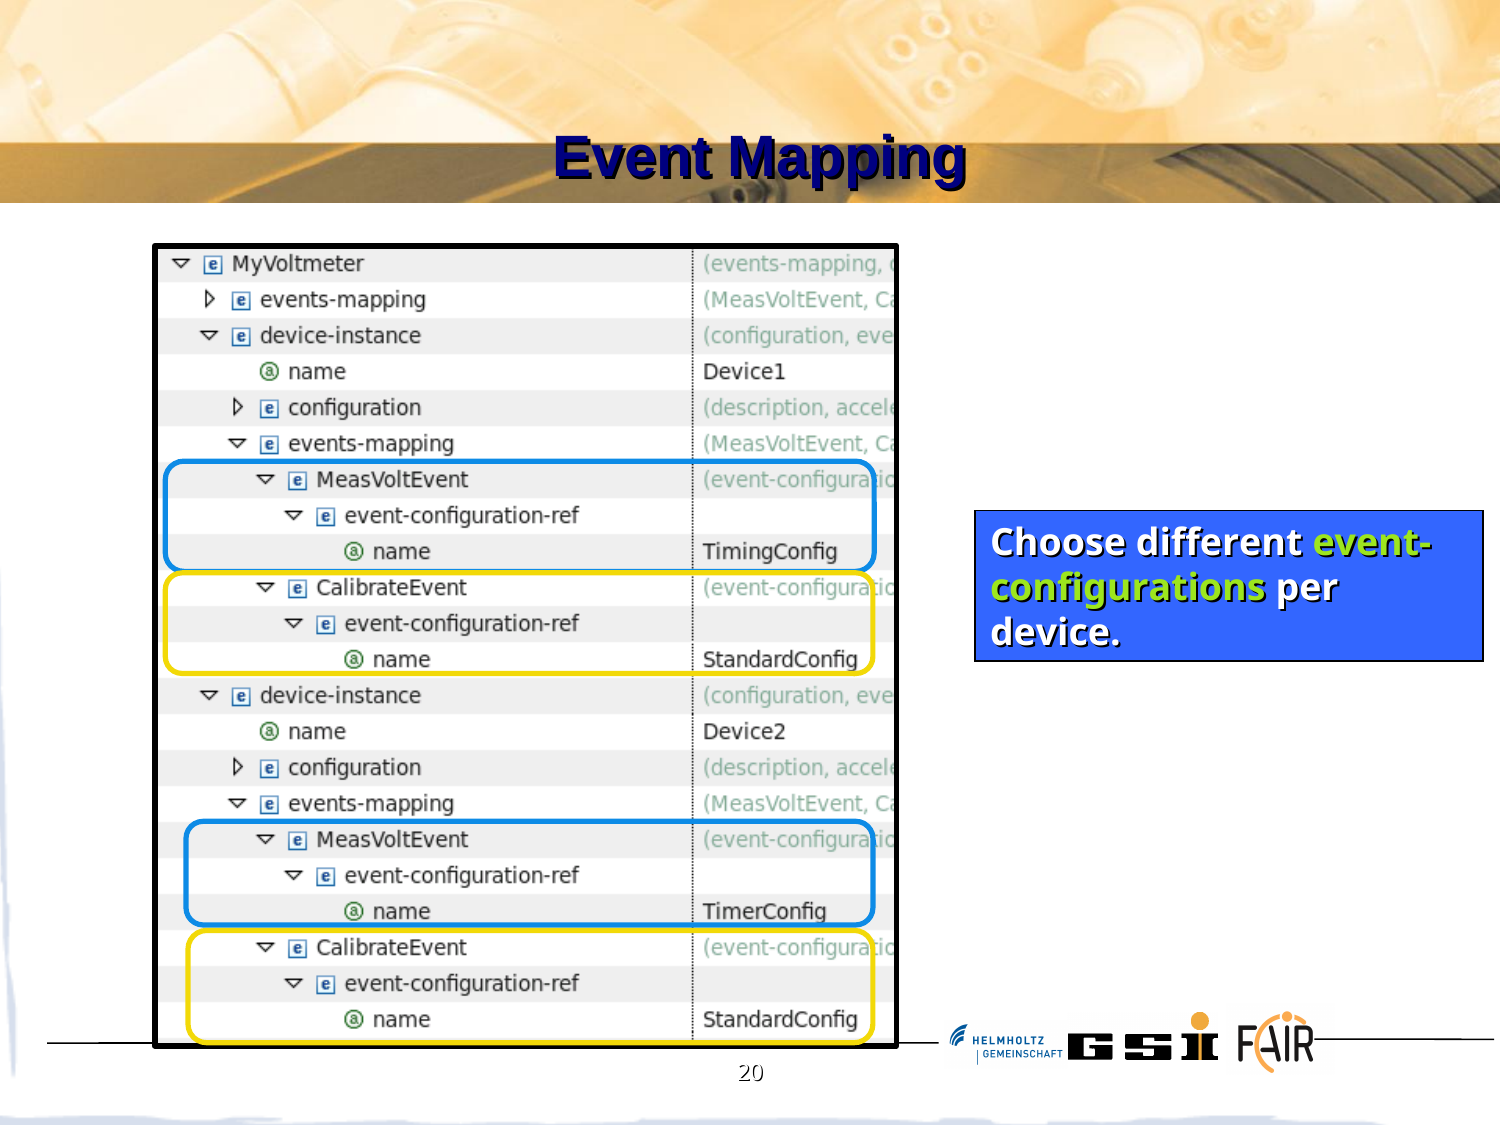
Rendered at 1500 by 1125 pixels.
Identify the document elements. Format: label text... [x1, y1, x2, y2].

text_box <number> [687, 1042, 813, 1103]
text_box [165, 461, 875, 674]
text_box [185, 821, 873, 925]
text_box [187, 930, 873, 1043]
picture [0, 0, 1500, 1125]
text_box Choose different event-configurations per device. [975, 510, 1483, 662]
title Event Mapping [127, 17, 1372, 290]
